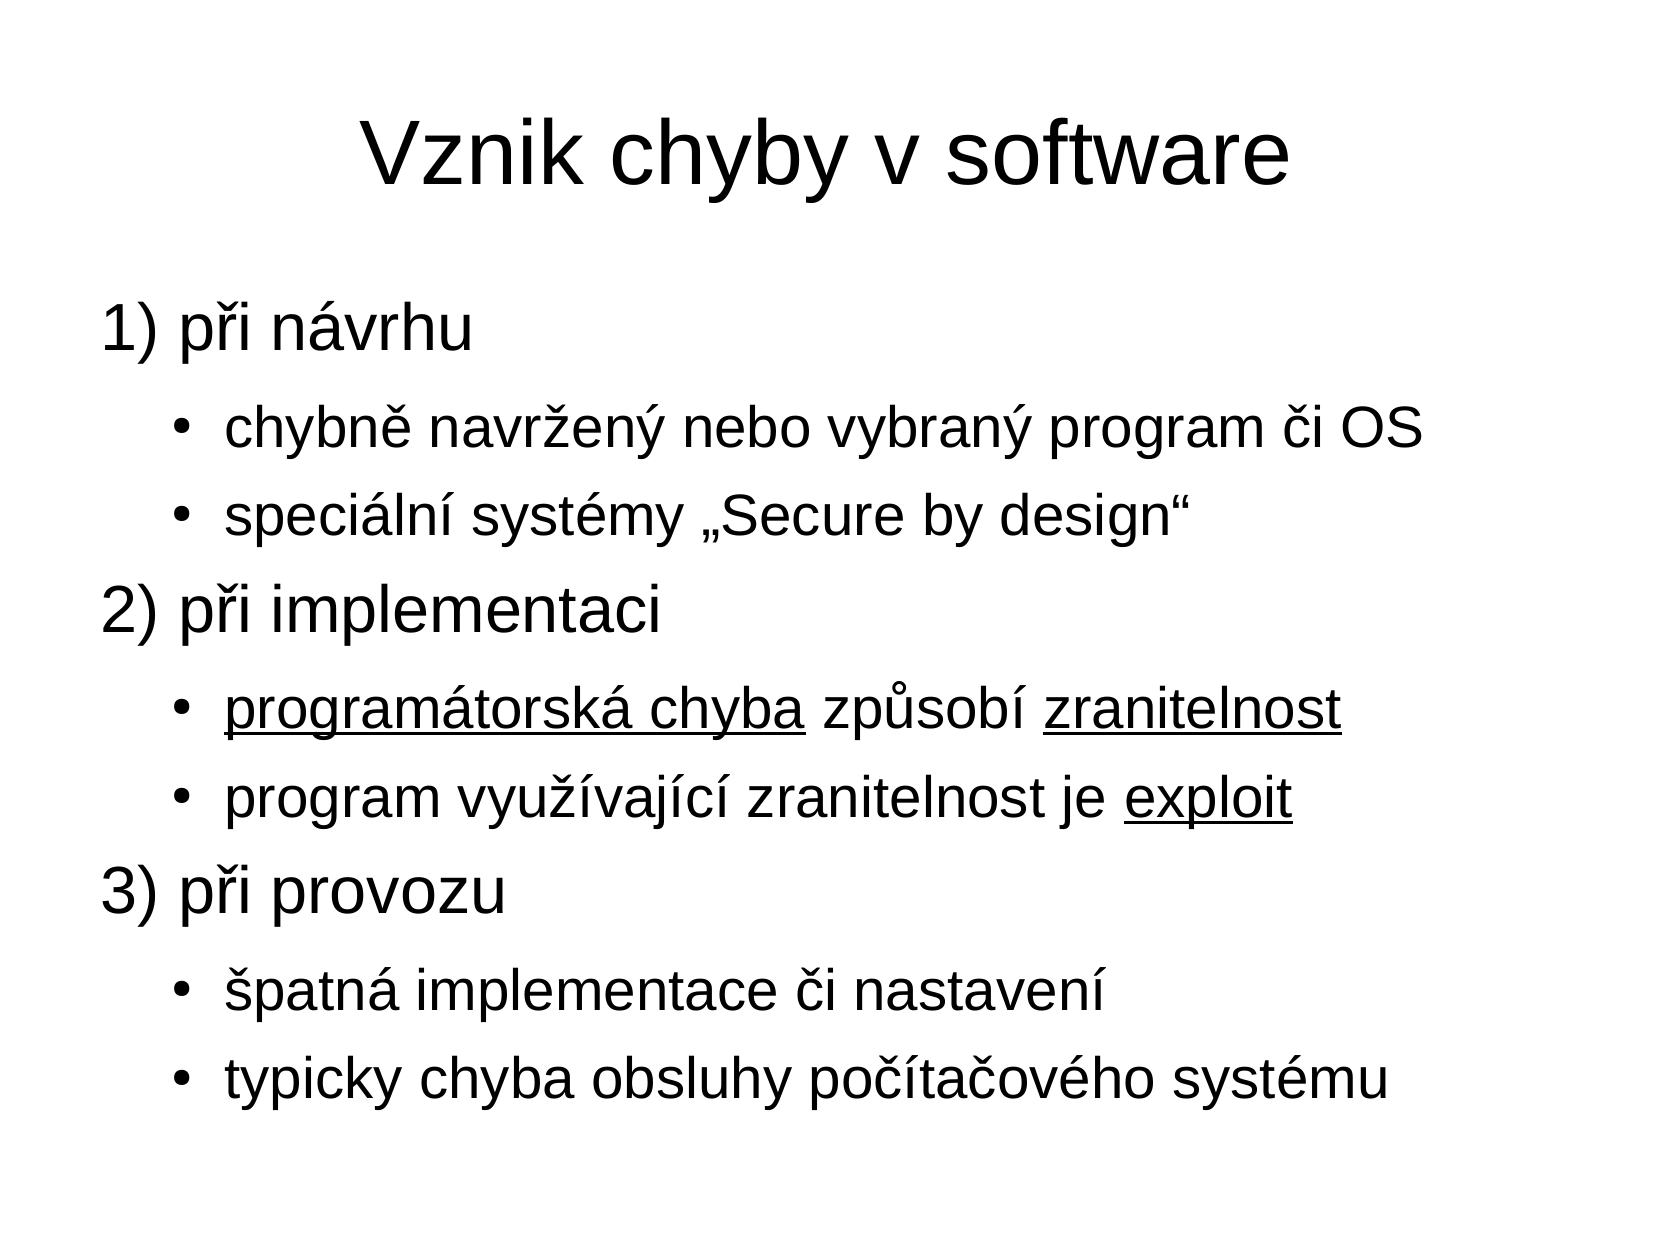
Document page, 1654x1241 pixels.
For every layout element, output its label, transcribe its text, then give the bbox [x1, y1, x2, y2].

list při návrhu chybně navržený nebo vybraný program či OS speciální systémy „Secure by design“ při implementaci programátorská chyba způsobí zranitelnost program využívající zranitelnost je exploit při provozu špatná implementace či nastavení typicky chyba obsluhy počítačového systému [82, 290, 1571, 1112]
title Vznik chyby v software [82, 56, 1571, 250]
